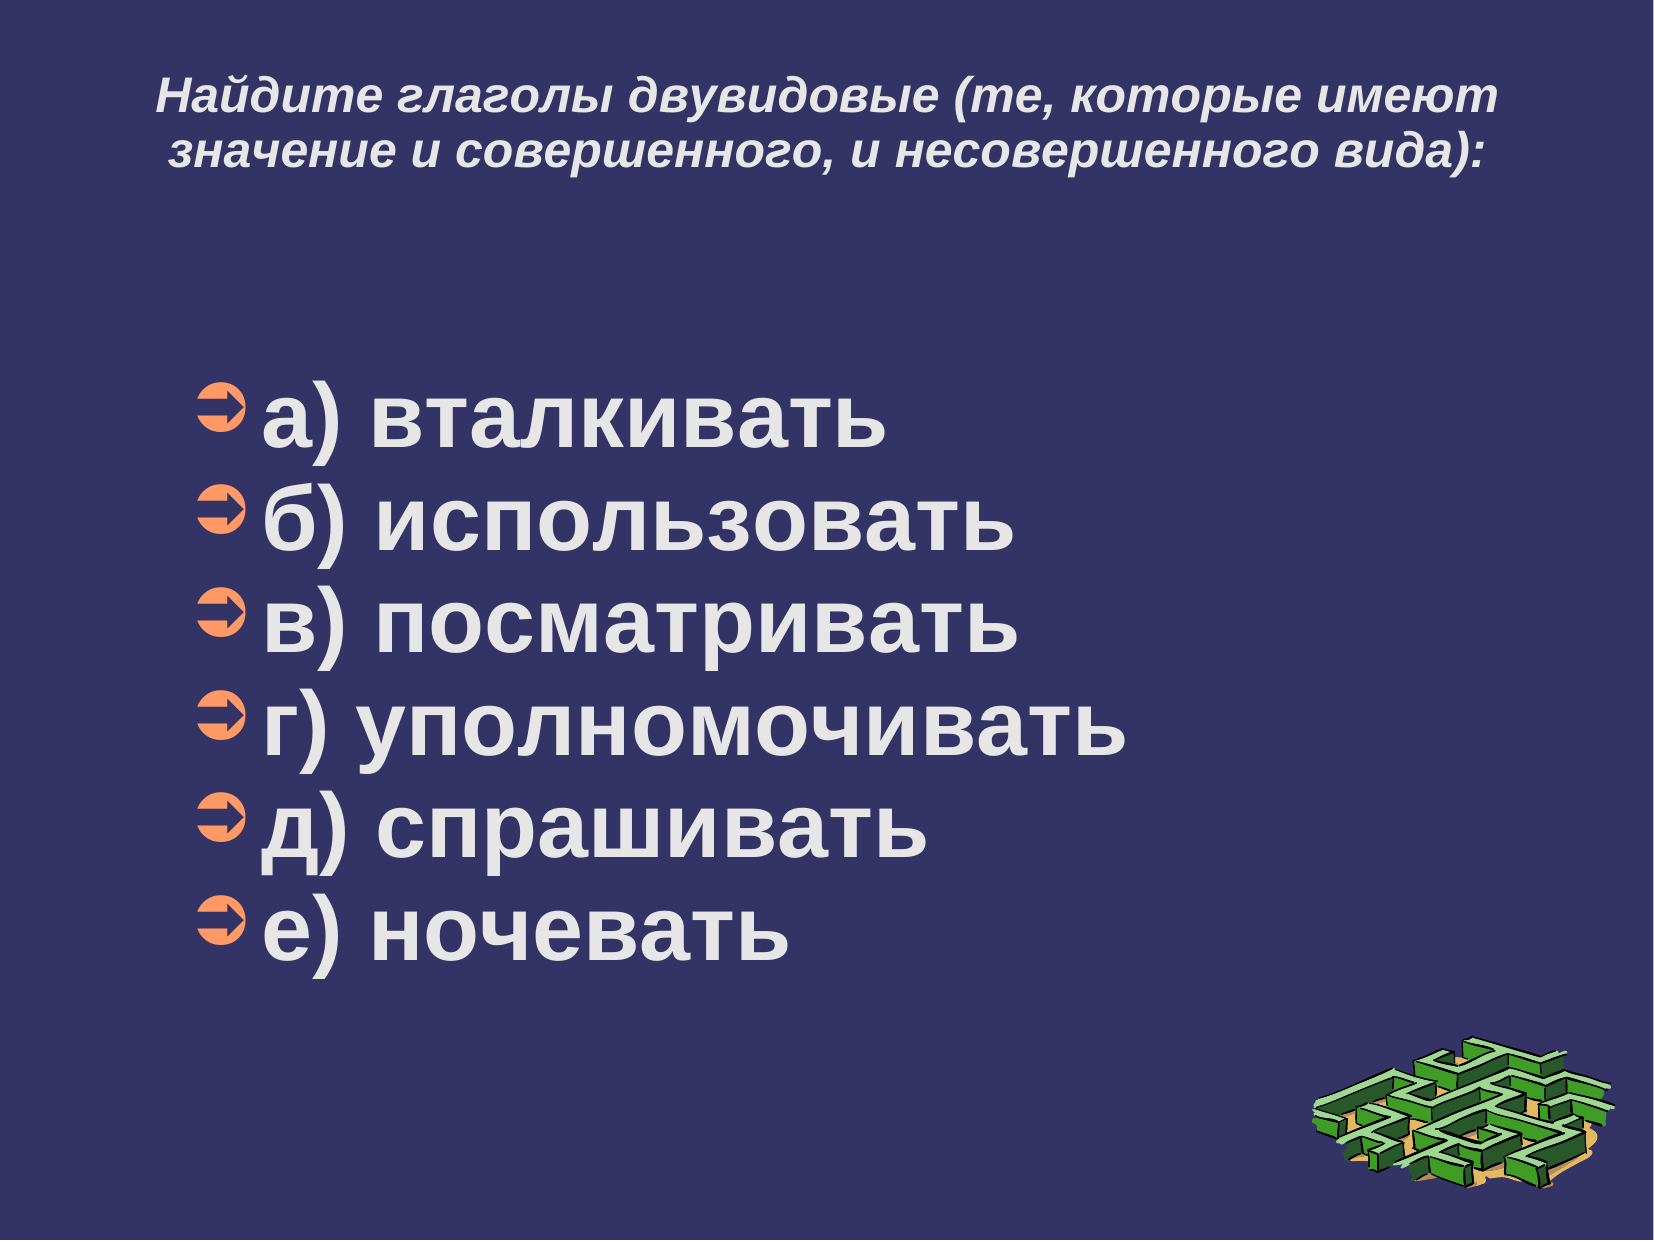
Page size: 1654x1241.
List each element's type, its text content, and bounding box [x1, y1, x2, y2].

title Найдите глаголы двувидовые (те, которые имеют значение и совершенного, и несовершенного вида): [121, 19, 1534, 227]
list а) вталкивать б) использовать в) посматривать г) уполномочивать д) спрашивать е) ночевать [178, 364, 1570, 1147]
